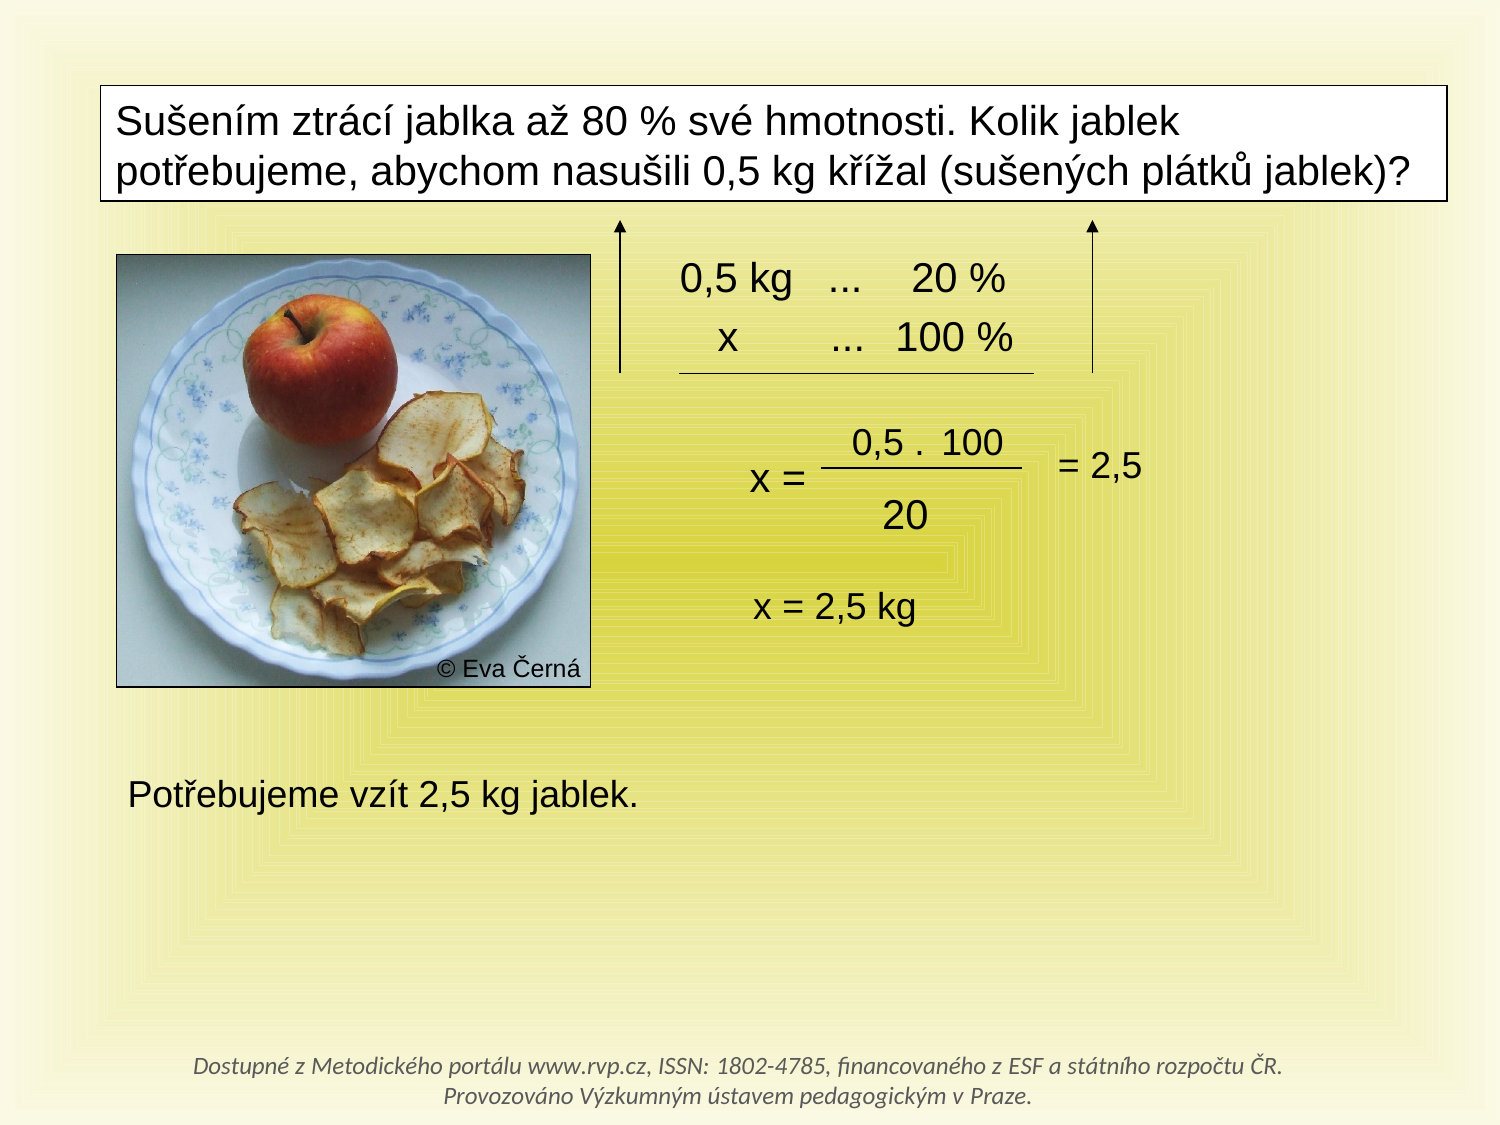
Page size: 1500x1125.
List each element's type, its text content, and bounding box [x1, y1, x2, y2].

text_box x = 2,5 kg [738, 574, 932, 635]
text_box 0,5 kg ... [664, 242, 889, 309]
text_box 0,5 . [837, 410, 926, 467]
text_box 20 % [896, 243, 1033, 302]
text_box 100 [926, 410, 1019, 471]
text_box © Eva Černá [422, 644, 596, 690]
text_box 20 [867, 480, 944, 546]
text_box 100 % [880, 302, 1041, 369]
text_box = 2,5 [1043, 433, 1158, 494]
text_box Potřebujeme vzít 2,5 kg jablek. [112, 762, 655, 823]
picture [117, 255, 590, 687]
title Sušením ztrácí jablka až 80 % své hmotnosti. Kolik jablek potřebujeme, abychom nasušili 0,5 kg křížal (sušených plátků jablek)? [100, 85, 1447, 201]
text_box Dostupné z Metodického portálu www.rvp.cz, ISSN: 1802-4785, financovaného z ESF a státního rozpočtu ČR. Provozováno Výzkumným ústavem pedagogickým v Praze. [159, 1041, 1317, 1118]
text_box x = [734, 443, 834, 509]
text_box x ... [668, 302, 880, 369]
